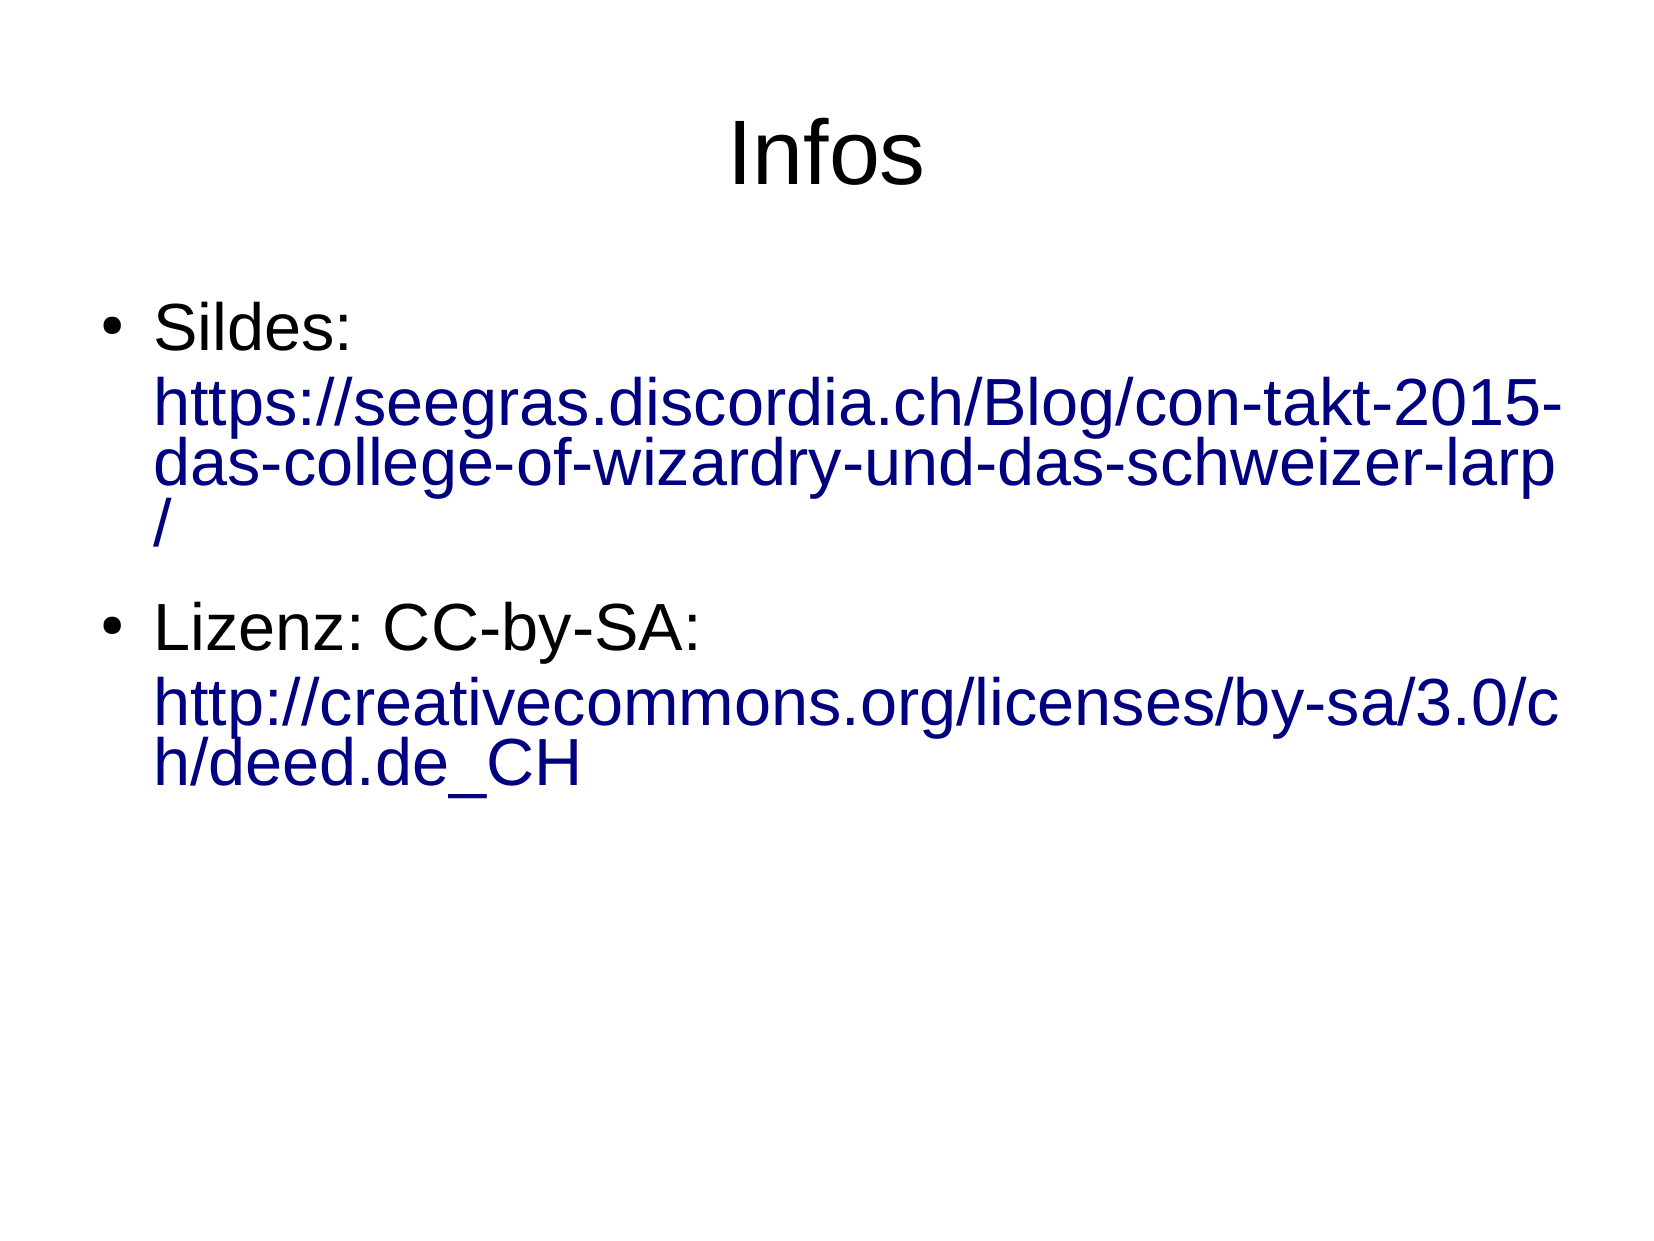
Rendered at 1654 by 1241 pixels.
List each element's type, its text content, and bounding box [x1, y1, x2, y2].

list Sildes: https://seegras.discordia.ch/Blog/con-takt-2015-das-college-of-wizardry-und-das-schweizer-larp/ Lizenz: CC-by-SA: http://creativecommons.org/licenses/by-sa/3.0/ch/deed.de_CH [82, 290, 1571, 1010]
title Infos [82, 49, 1571, 257]
